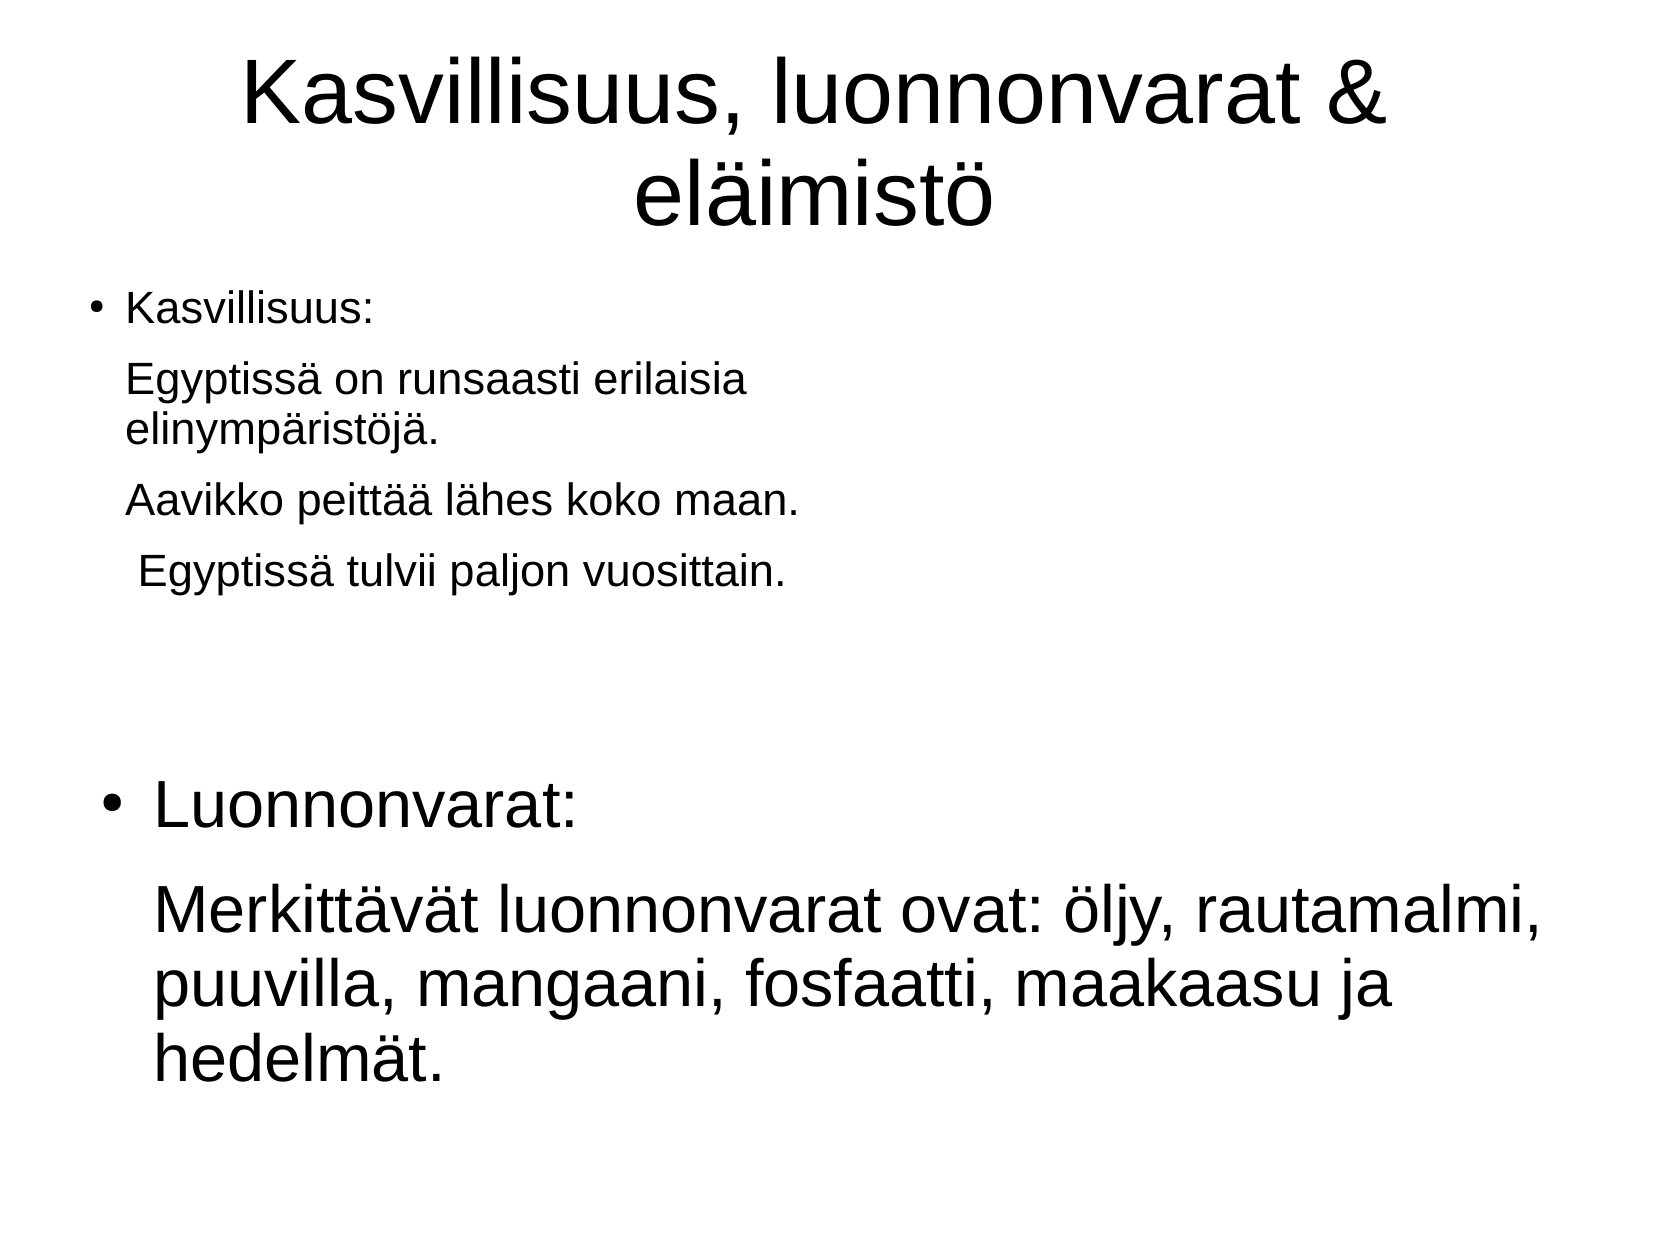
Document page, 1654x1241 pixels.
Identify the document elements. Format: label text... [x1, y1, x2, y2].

list Luonnonvarat: Merkittävät luonnonvarat ovat: öljy, rautamalmi, puuvilla, mangaani, fosfaatti, maakaasu ja hedelmät. [82, 767, 1571, 1111]
subtitle [82, 49, 1571, 767]
title Kasvillisuus, luonnonvarat & eläimistö [70, 0, 1560, 349]
